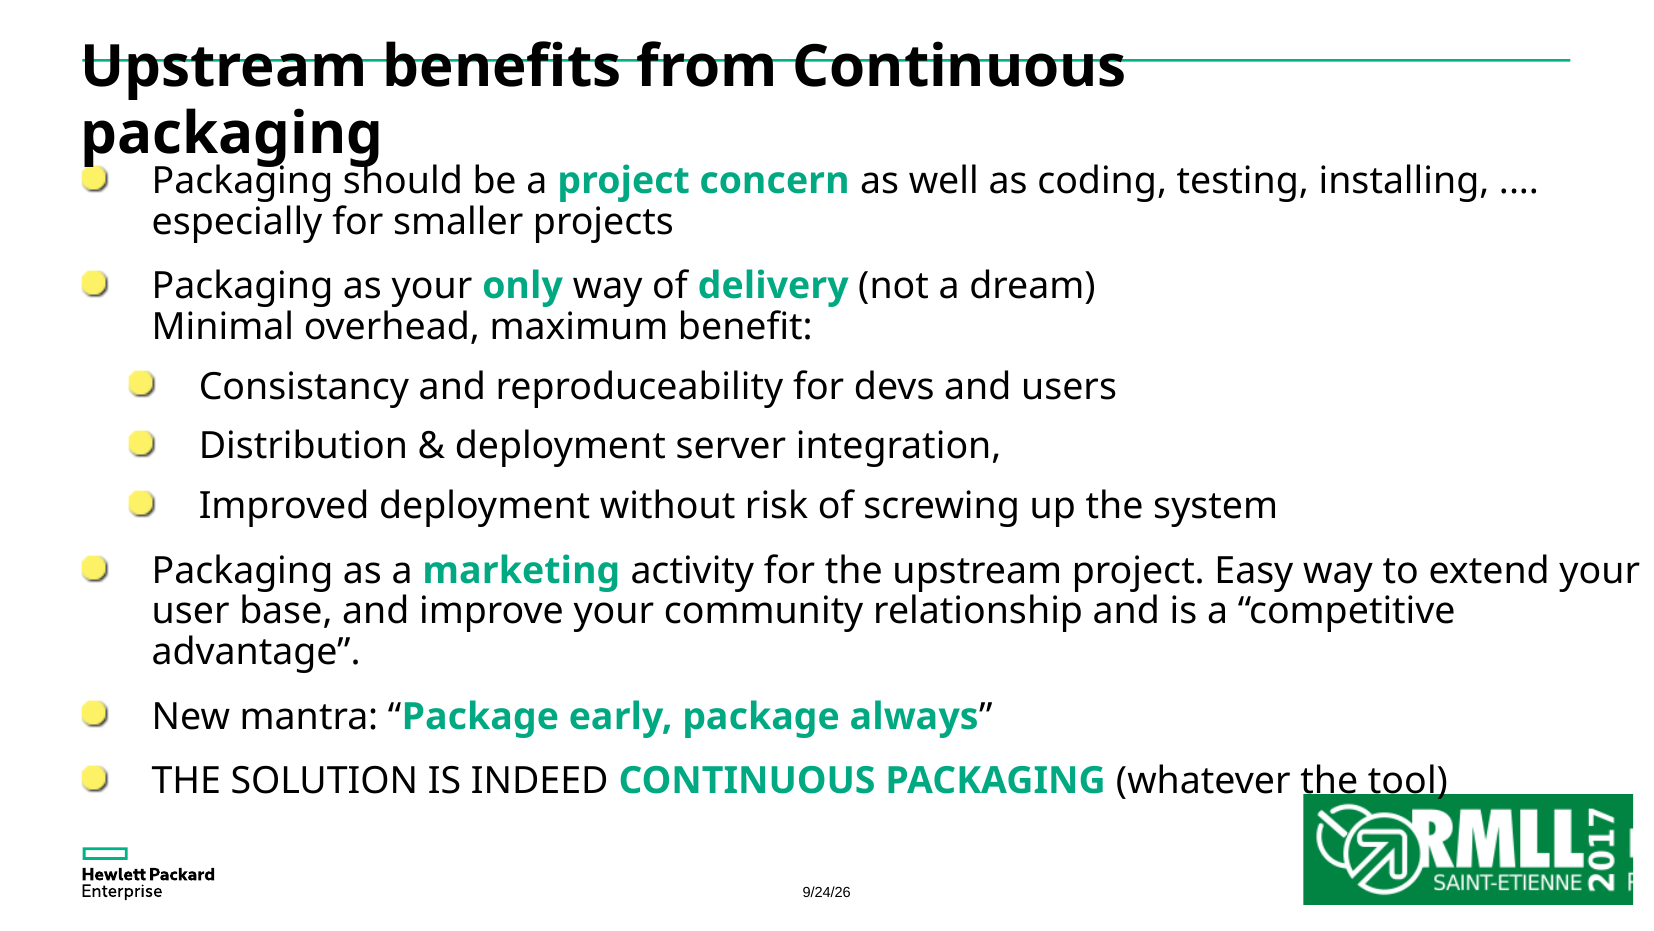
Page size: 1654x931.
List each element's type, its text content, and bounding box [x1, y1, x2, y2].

list Packaging should be a project concern as well as coding, testing, installing, .... especially for smaller projects Packaging as your only way of delivery (not a dream) Minimal overhead, maximum benefit: Consistancy and reproduceability for devs and users Distribution & deployment server integration, Improved deployment without risk of screwing up the system Packaging as a marketing activity for the upstream project. Easy way to extend your user base, and improve your community relationship and is a “competitive advantage”. New mantra: “Package early, package always” THE SOLUTION IS INDEED CONTINUOUS PACKAGING (whatever the tool) [68, 161, 1654, 913]
title Upstream benefits from Continuous packaging [80, 39, 1398, 161]
